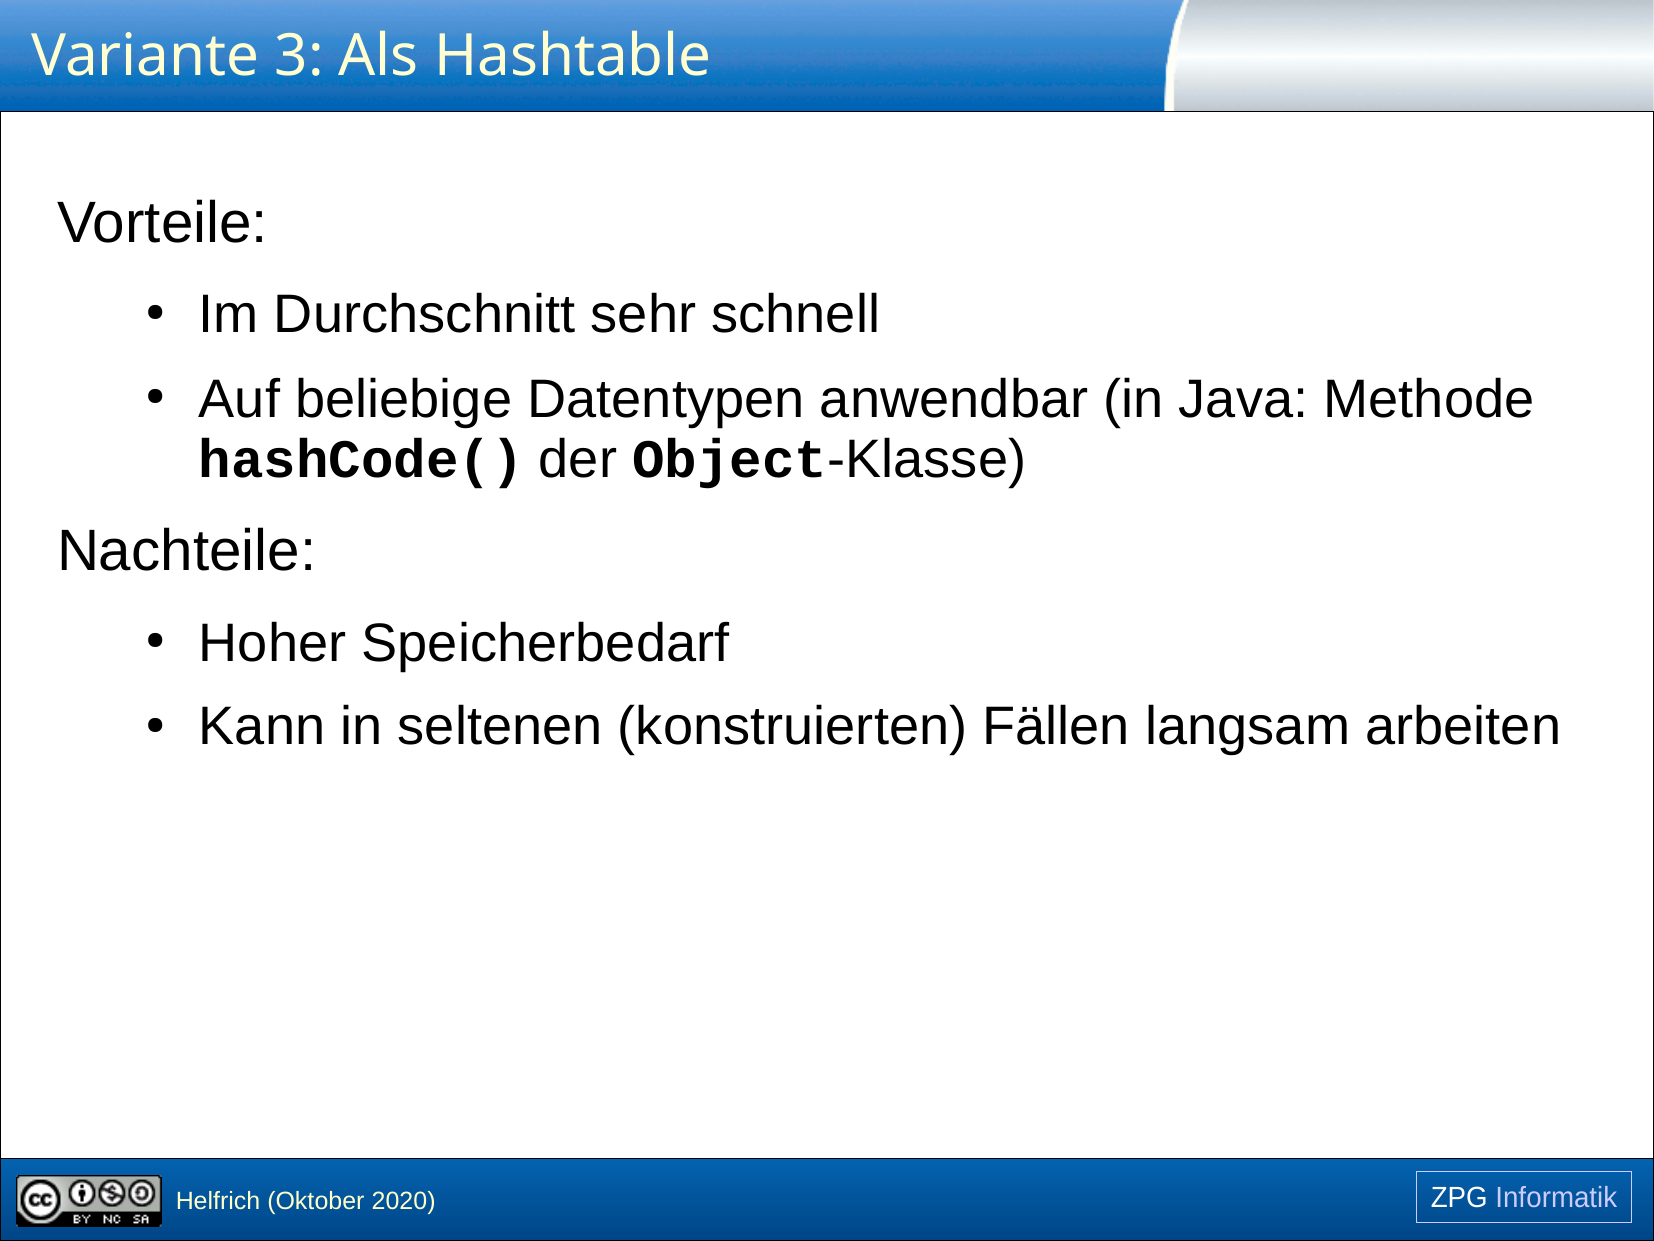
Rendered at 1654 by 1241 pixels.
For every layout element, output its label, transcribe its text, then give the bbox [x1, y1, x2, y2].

list Vorteile: Im Durchschnitt sehr schnell Auf beliebige Datentypen anwendbar (in Java: Methode hashCode() der Object-Klasse) Nachteile: Hoher Speicherbedarf Kann in seltenen (konstruierten) Fällen langsam arbeiten [57, 189, 1605, 909]
picture [0, 0, 1654, 111]
title Variante 3: Als Hashtable [31, 14, 1151, 92]
picture [16, 1175, 162, 1227]
